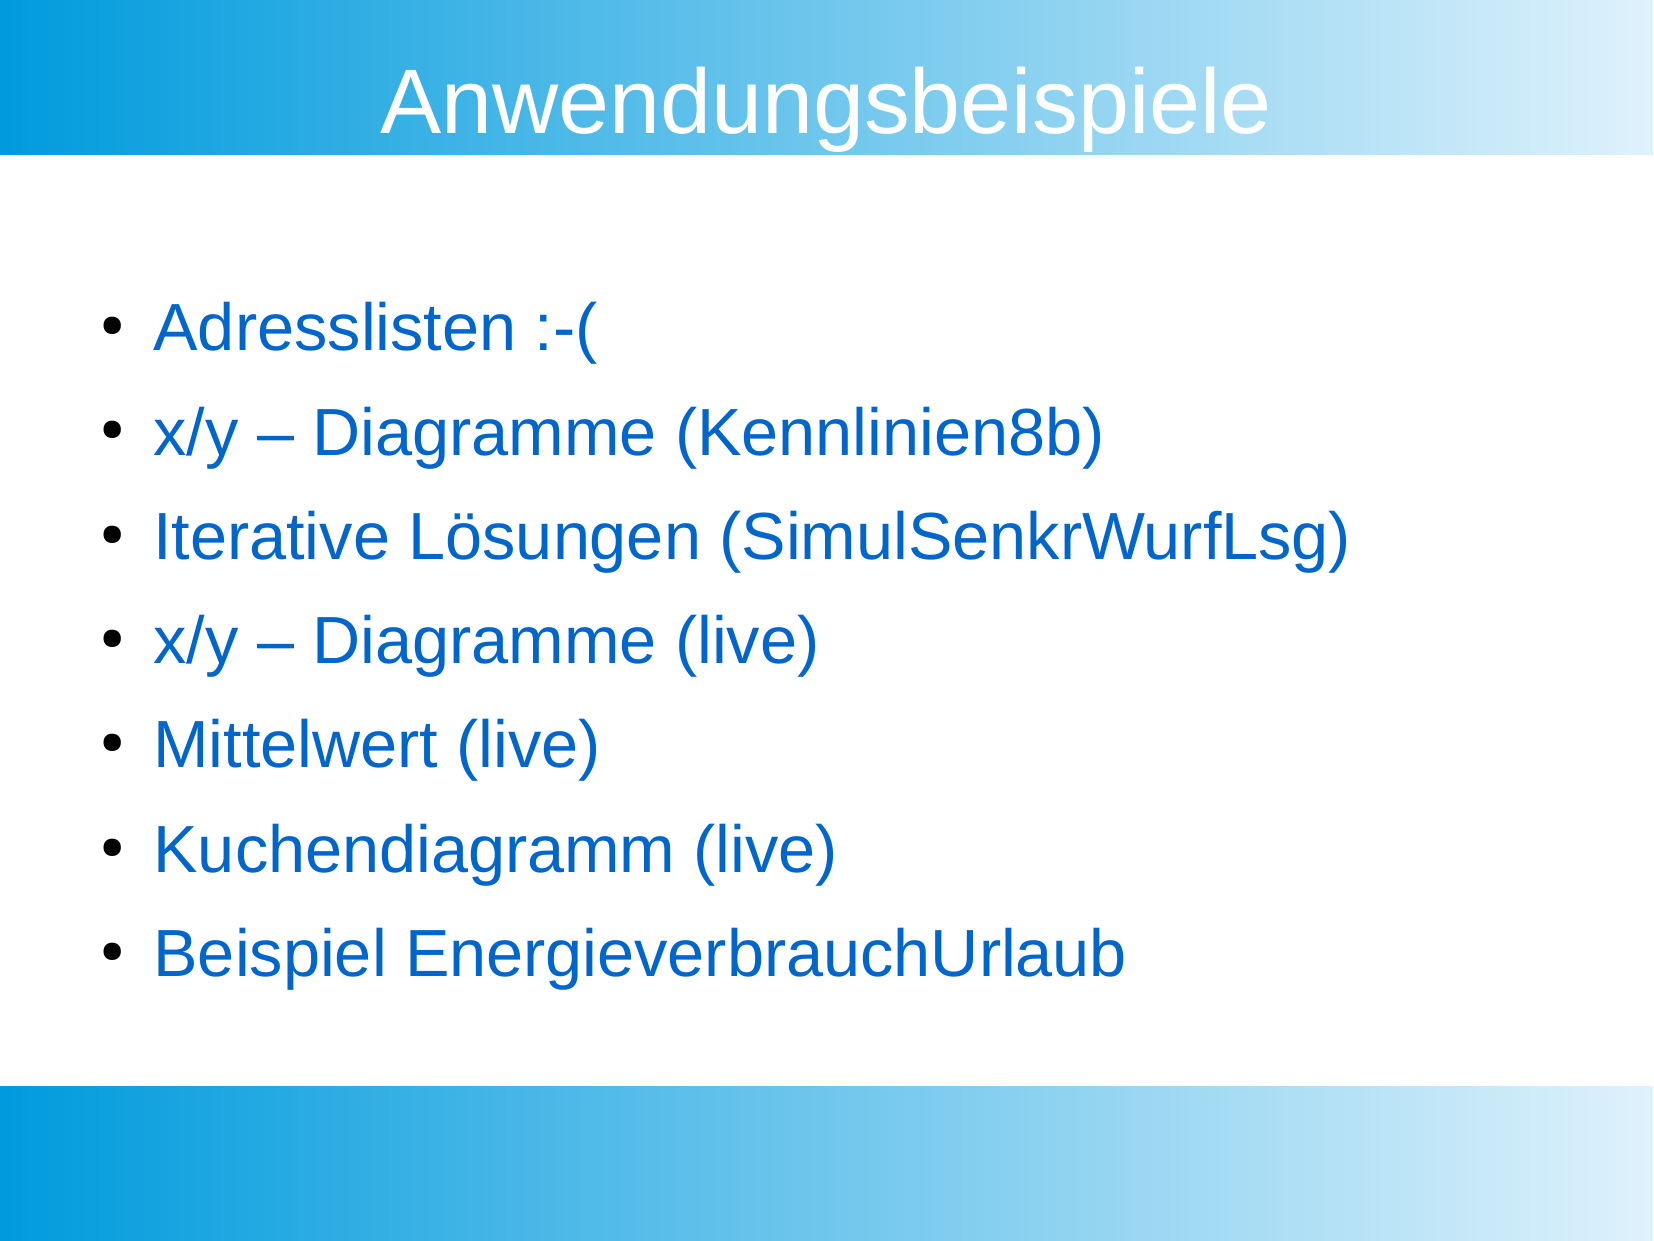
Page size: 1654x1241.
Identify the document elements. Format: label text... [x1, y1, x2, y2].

title Anwendungsbeispiele [82, 49, 1571, 155]
list Adresslisten :-( x/y – Diagramme (Kennlinien8b) Iterative Lösungen (SimulSenkrWurfLsg) x/y – Diagramme (live) Mittelwert (live) Kuchendiagramm (live) Beispiel EnergieverbrauchUrlaub [82, 290, 1571, 1010]
